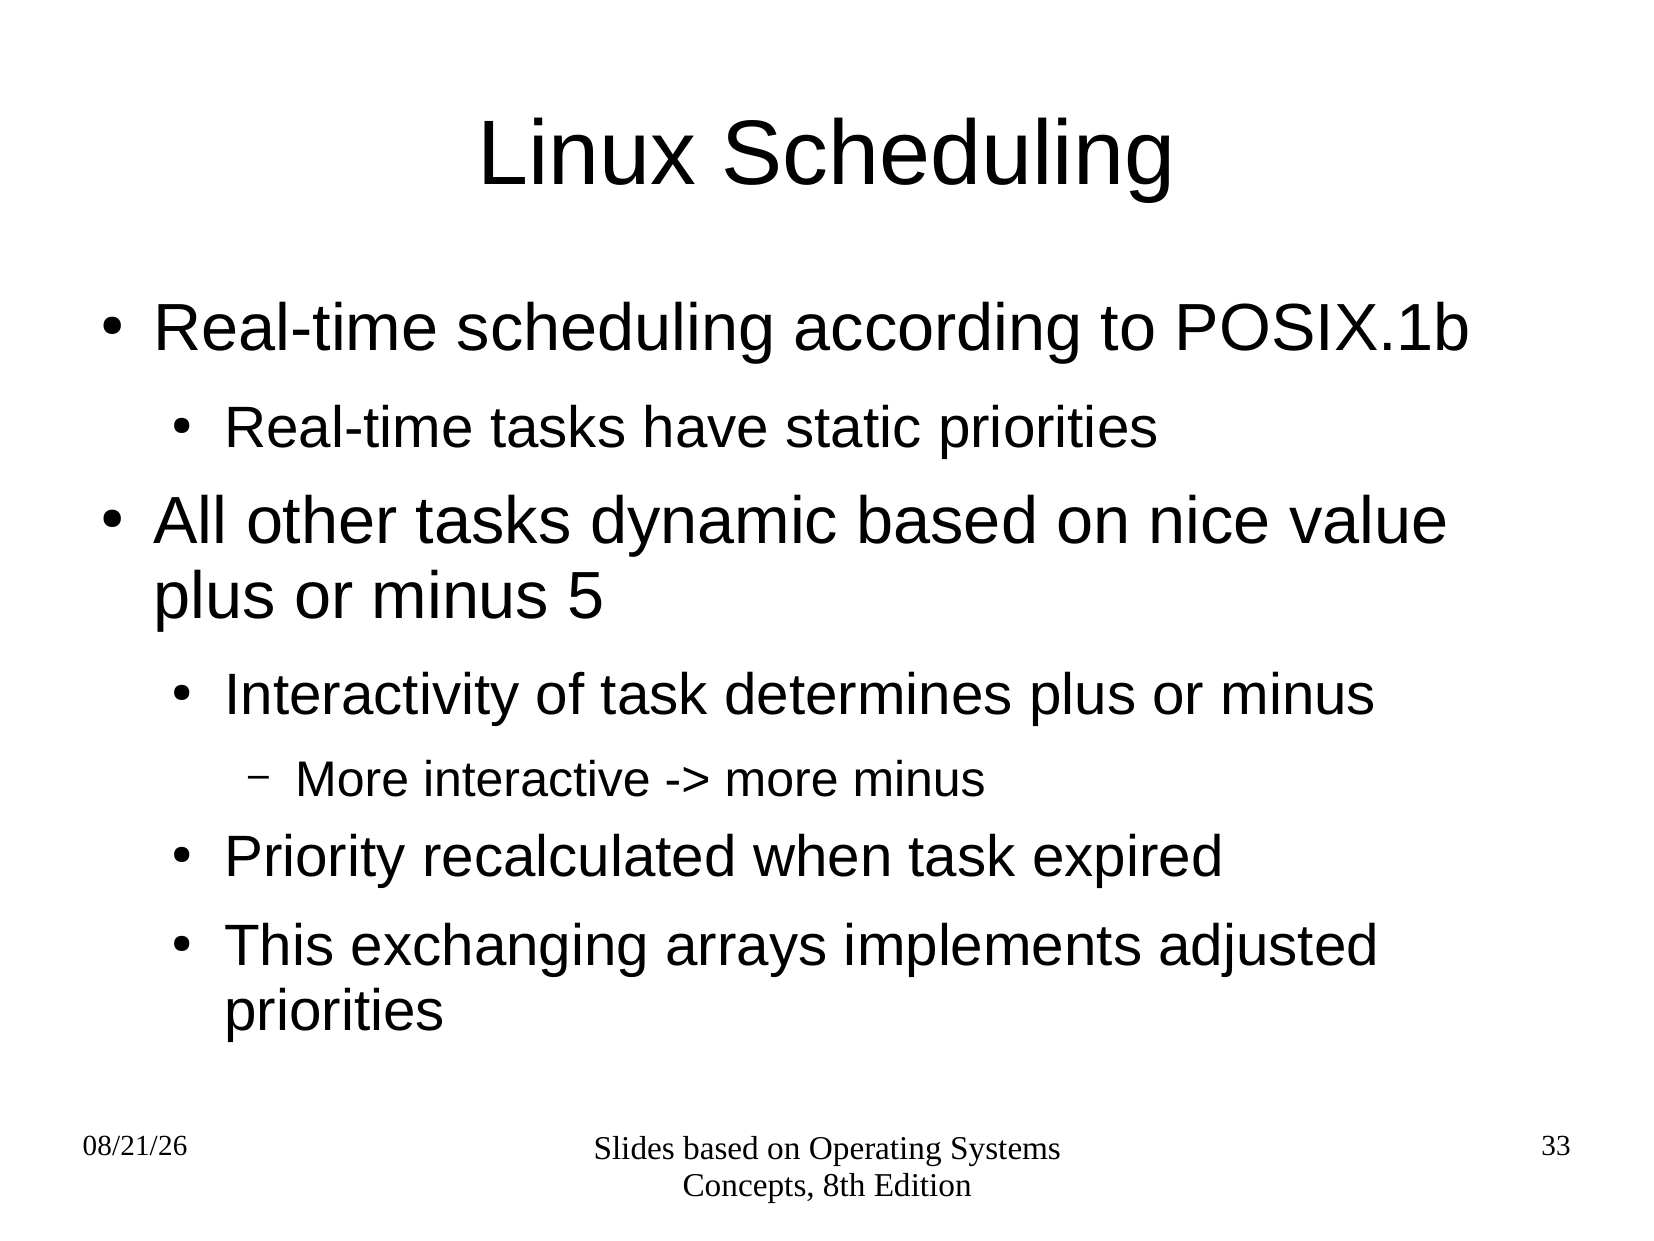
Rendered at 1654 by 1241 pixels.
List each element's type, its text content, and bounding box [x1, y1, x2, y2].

list Real-time scheduling according to POSIX.1b Real-time tasks have static priorities All other tasks dynamic based on nice value plus or minus 5 Interactivity of task determines plus or minus More interactive -> more minus Priority recalculated when task expired This exchanging arrays implements adjusted priorities [82, 290, 1571, 1109]
title Linux Scheduling [82, 49, 1571, 257]
